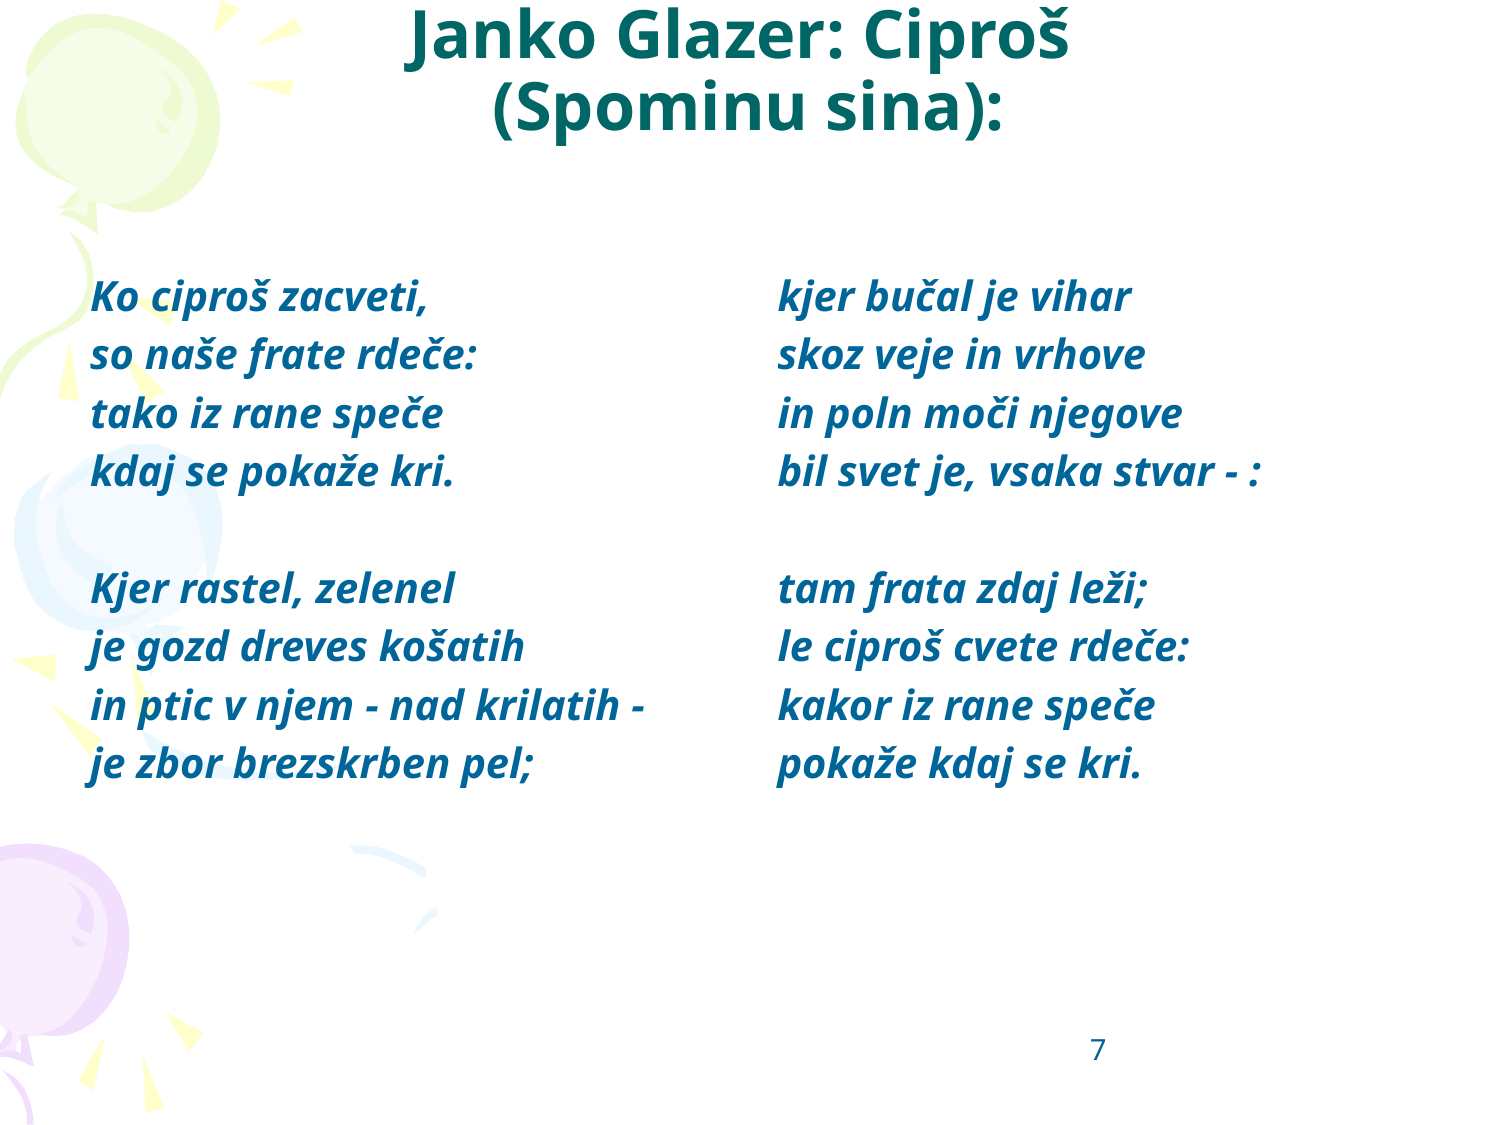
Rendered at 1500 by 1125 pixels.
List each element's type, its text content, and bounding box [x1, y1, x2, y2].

slide_number <number> [1074, 1024, 1425, 1100]
list Ko ciproš zacveti, so naše frate rdeče: tako iz rane speče kdaj se pokaže kri. Kjer rastel, zelenel je gozd dreves košatih in ptic v njem - nad krilatih - je zbor brezskrben pel; [75, 262, 738, 994]
title Janko Glazer: Ciproš (Spominu sina): [72, 16, 1425, 233]
list kjer bučal je vihar skoz veje in vrhove in poln moči njegove bil svet je, vsaka stvar - : tam frata zdaj leži; le ciproš cvete rdeče: kakor iz rane speče pokaže kdaj se kri. [762, 262, 1425, 994]
